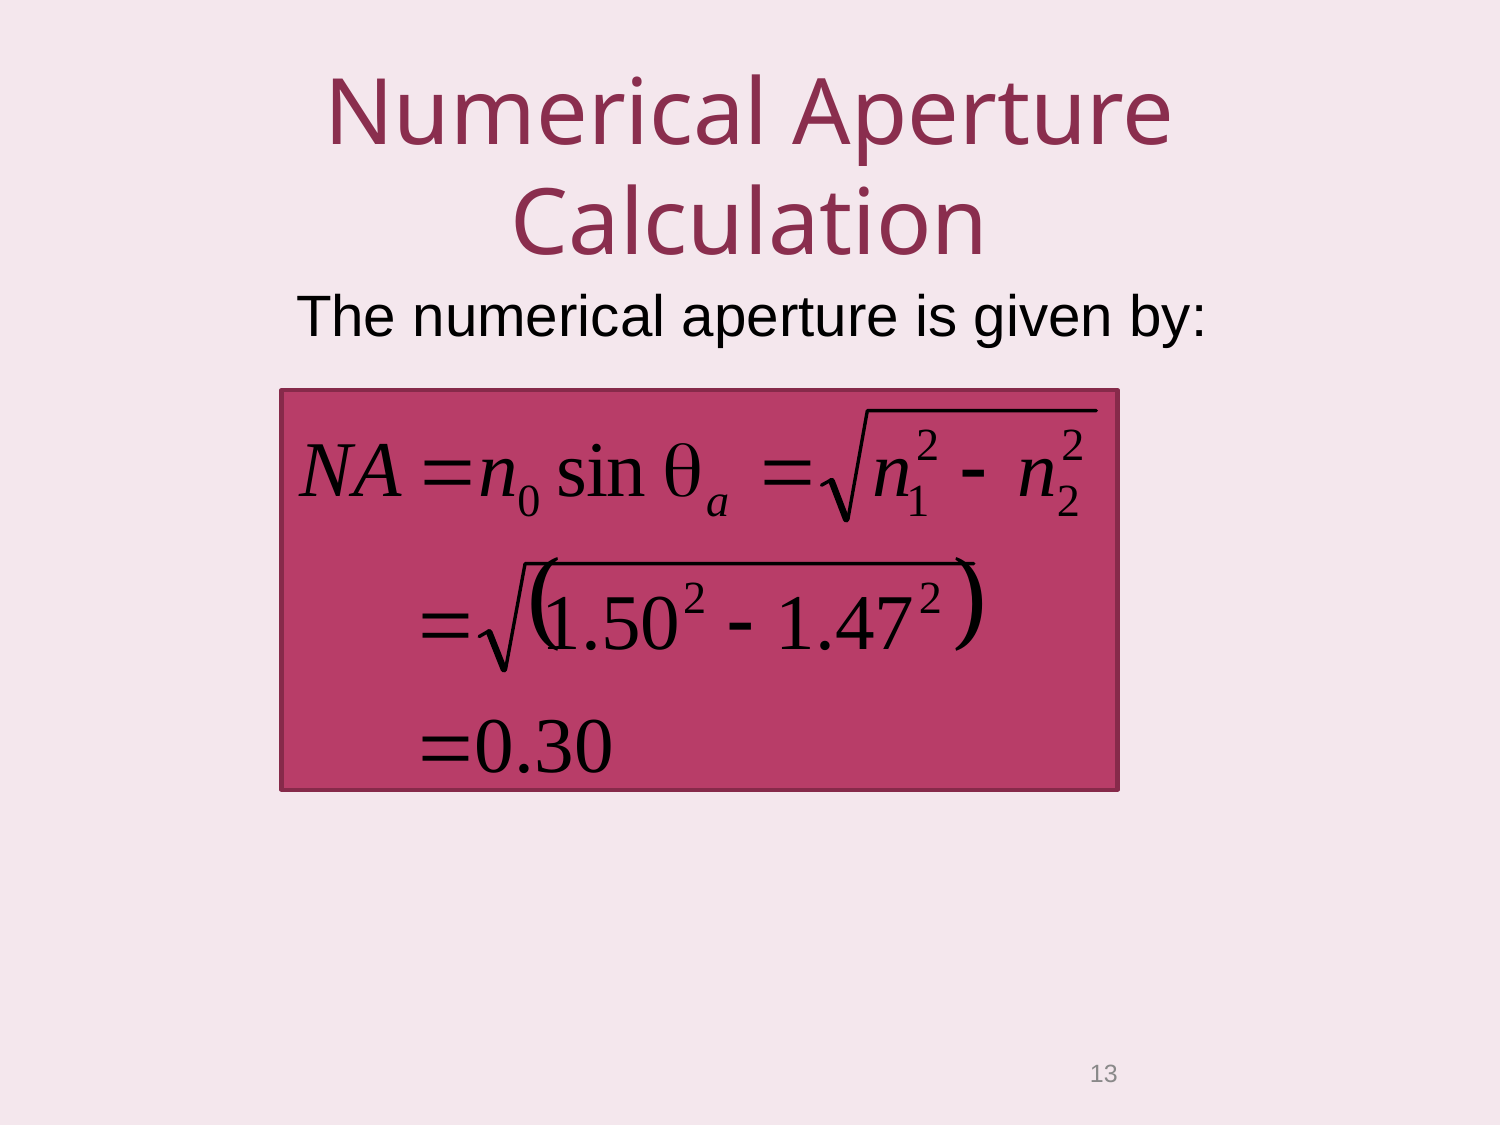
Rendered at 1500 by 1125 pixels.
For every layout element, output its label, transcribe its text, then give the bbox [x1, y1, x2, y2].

chart [283, 392, 1116, 788]
text_box [1074, 1042, 1426, 1103]
list The numerical aperture is given by: [75, 262, 1426, 1005]
title Numerical Aperture Calculation [75, 45, 1426, 233]
